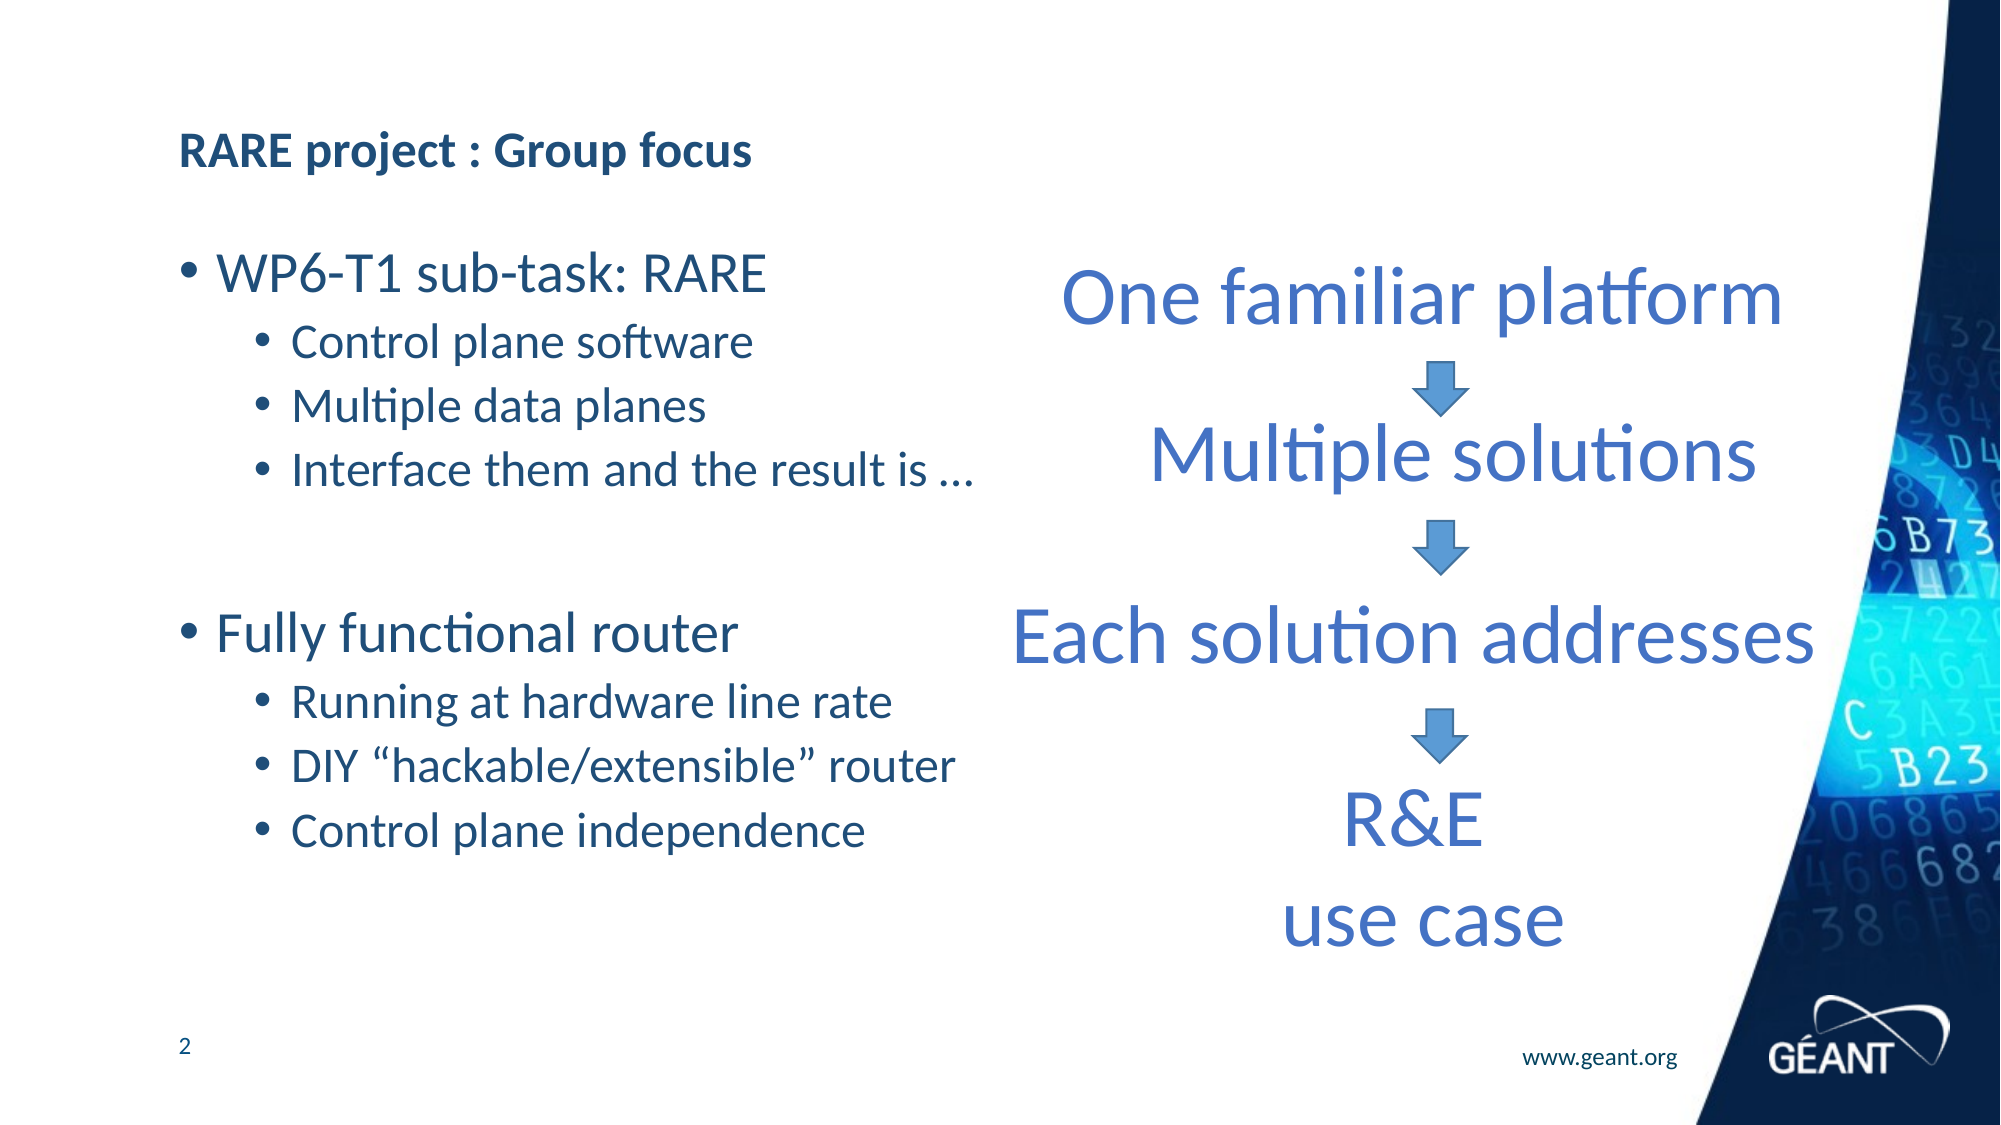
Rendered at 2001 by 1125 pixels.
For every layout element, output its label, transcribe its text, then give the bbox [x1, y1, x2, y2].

title RARE project : Group focus [163, 115, 1787, 187]
text_box One familiar platform [949, 234, 1899, 350]
text_box Each solution addresses [939, 572, 1889, 688]
list WP6-T1 sub-task: RARE Control plane software Multiple data planes Interface them and the result is … Fully functional router Running at hardware line rate DIY “hackable/extensible” router Control plane independence [163, 234, 1719, 949]
text_box [1412, 709, 1467, 763]
text_box Multiple solutions [978, 391, 1928, 507]
text_box [1414, 362, 1468, 416]
text_box R&E use case [949, 755, 1899, 971]
text_box [1414, 520, 1468, 575]
picture [1530, 0, 2000, 1125]
